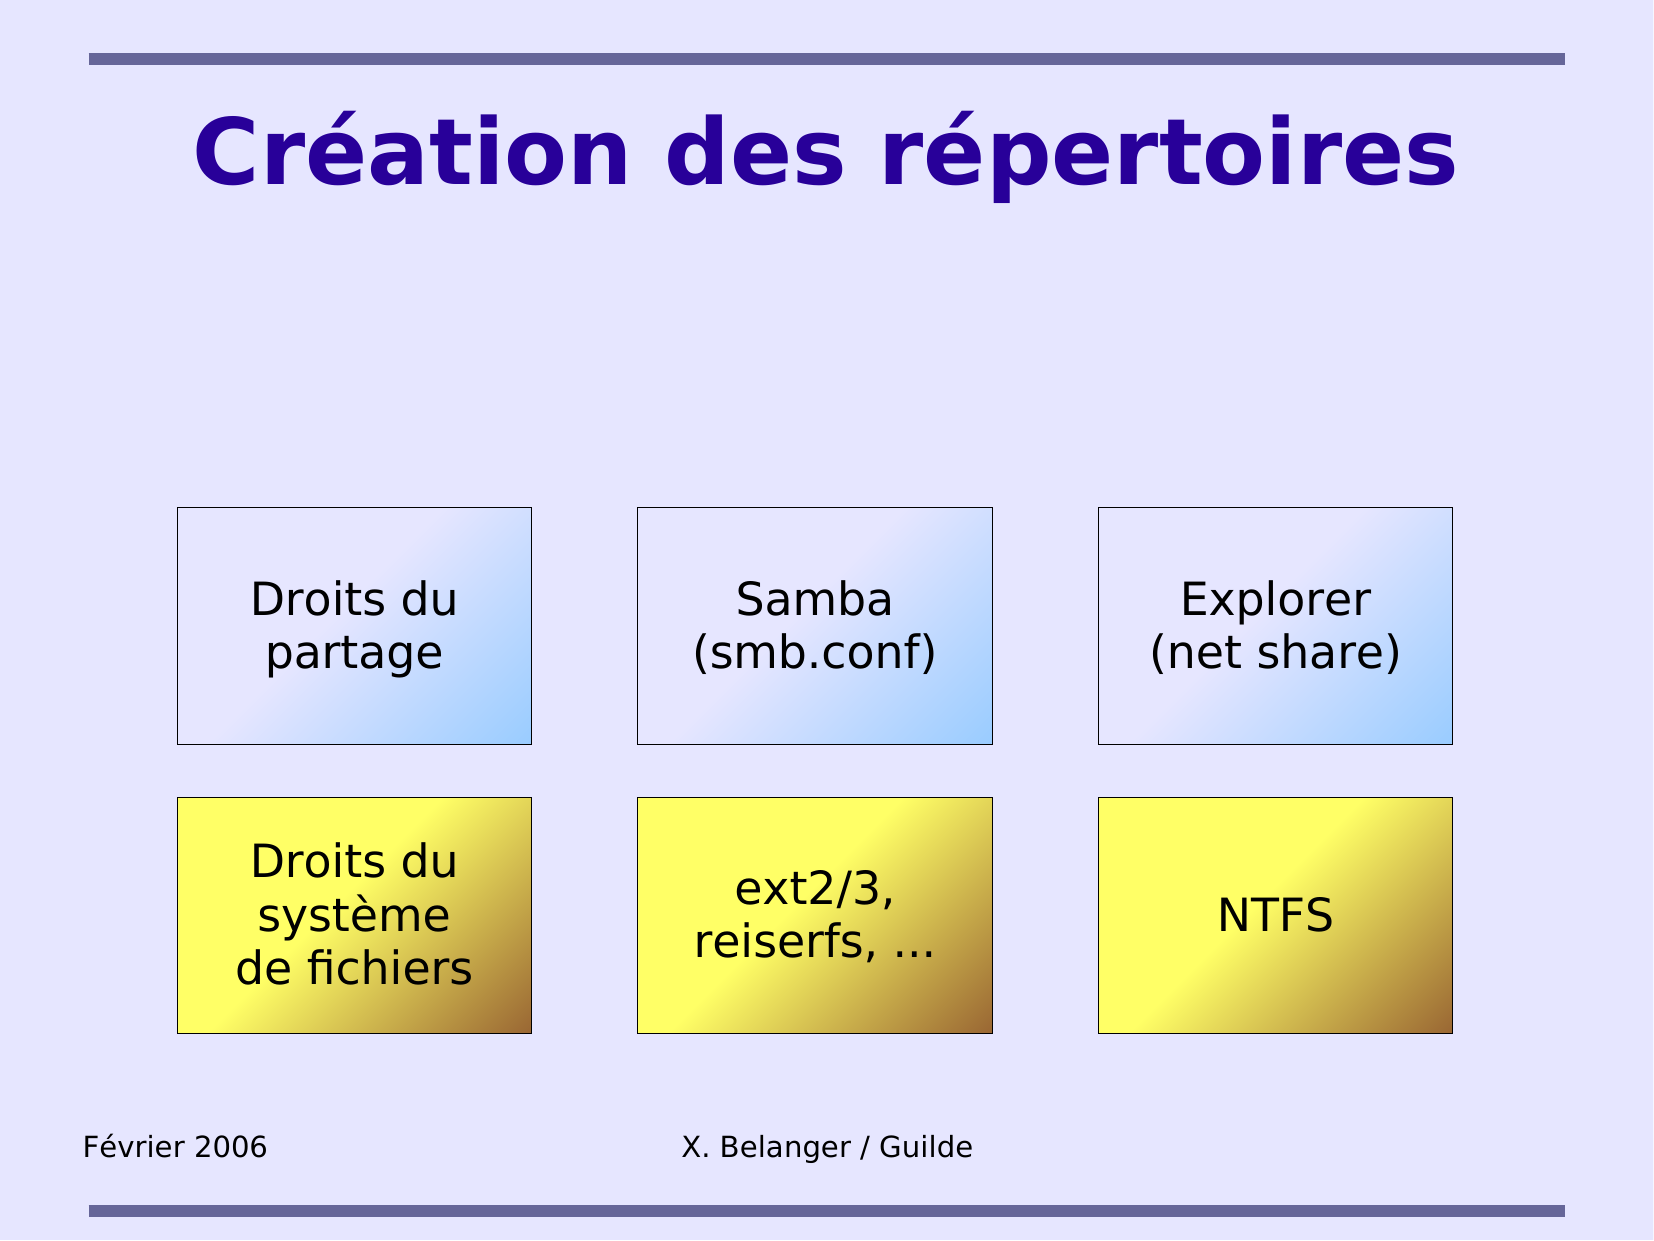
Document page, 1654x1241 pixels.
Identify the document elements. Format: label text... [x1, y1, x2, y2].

text_box Explorer (net share) [1098, 507, 1453, 745]
text_box ext2/3, reiserfs, ... [637, 797, 993, 1034]
text_box Samba (smb.conf) [637, 507, 993, 745]
text_box Droits du partage [177, 507, 532, 745]
title Création des répertoires [82, 49, 1571, 257]
text_box Droits du système de fichiers [177, 797, 532, 1034]
text_box NTFS [1098, 797, 1453, 1034]
